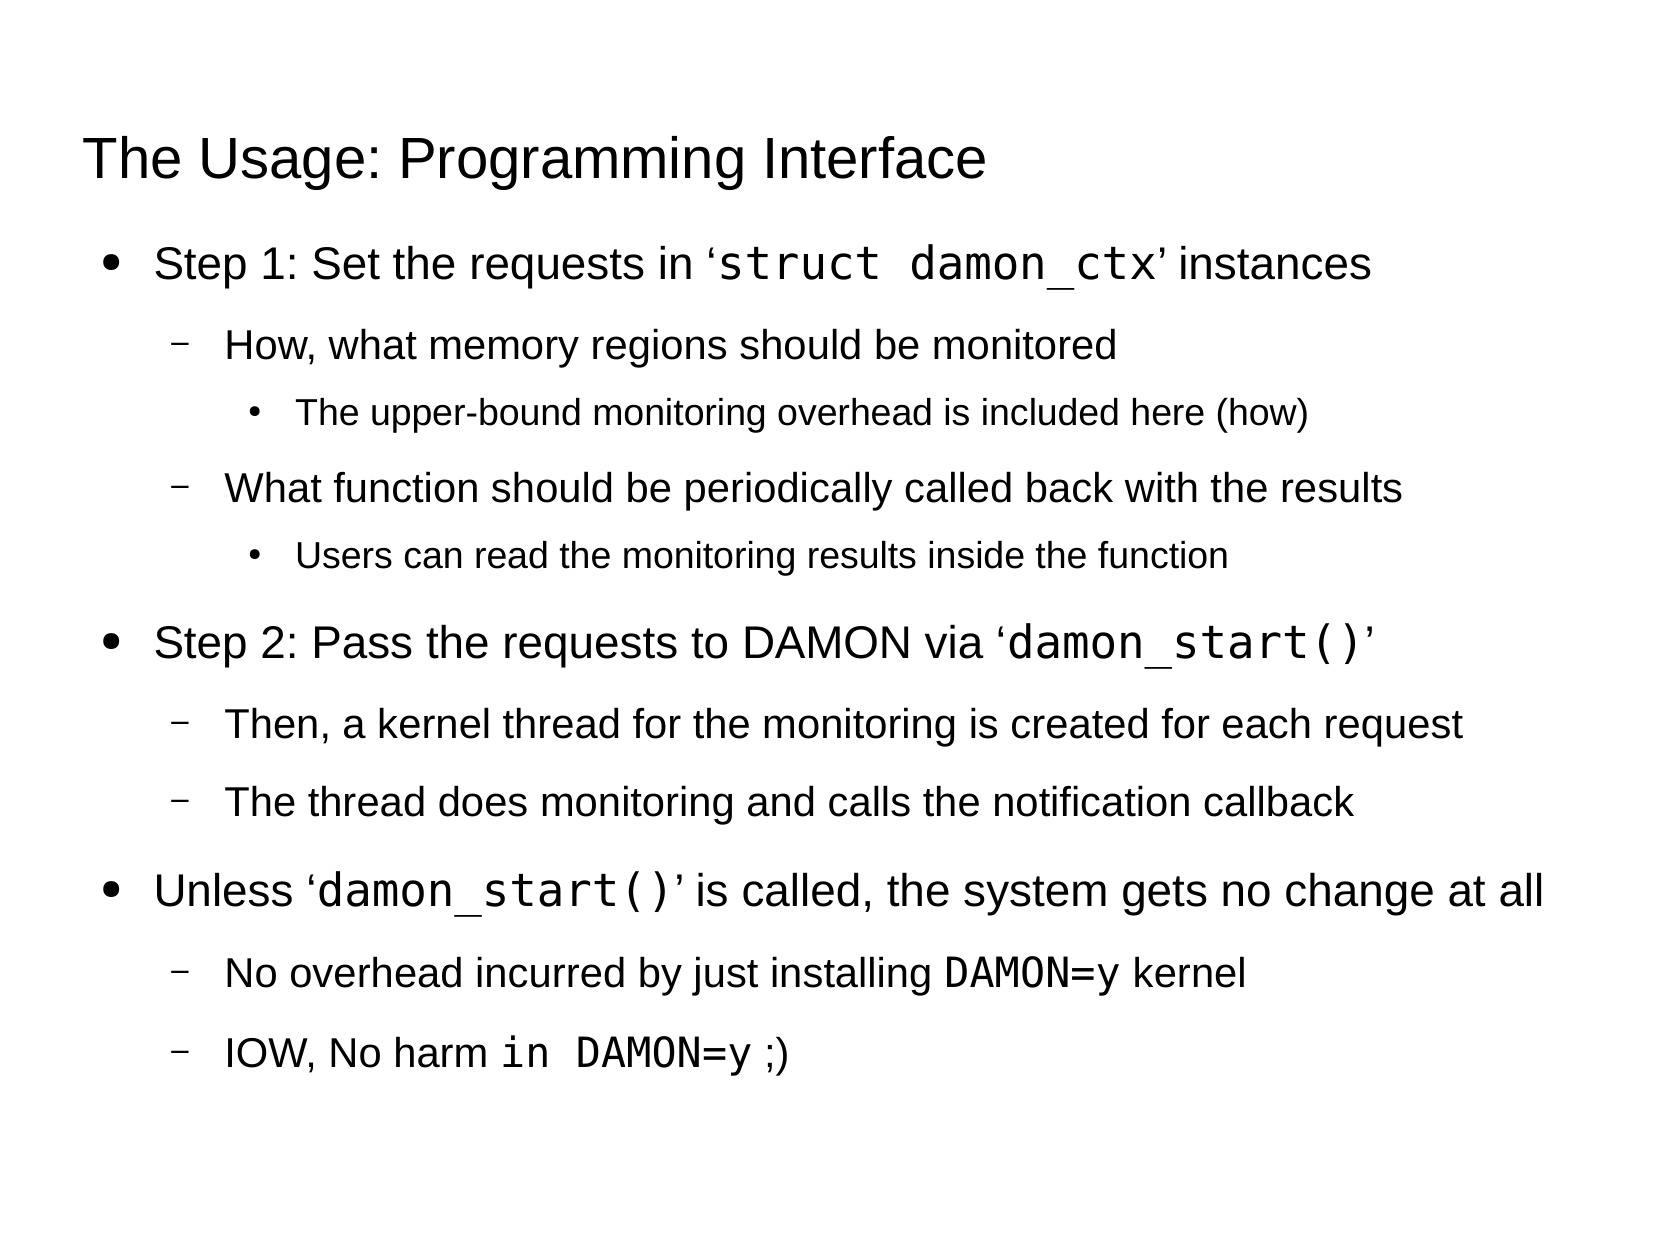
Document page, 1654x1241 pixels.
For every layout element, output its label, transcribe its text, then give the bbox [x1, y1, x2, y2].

title The Usage: Programming Interface [82, 108, 1571, 210]
list Step 1: Set the requests in ‘struct damon_ctx’ instances How, what memory regions should be monitored The upper-bound monitoring overhead is included here (how) What function should be periodically called back with the results Users can read the monitoring results inside the function Step 2: Pass the requests to DAMON via ‘damon_start()’ Then, a kernel thread for the monitoring is created for each request The thread does monitoring and calls the notification callback Unless ‘damon_start()’ is called, the system gets no change at all No overhead incurred by just installing DAMON=y kernel IOW, No harm in DAMON=y ;) [82, 236, 1571, 1111]
